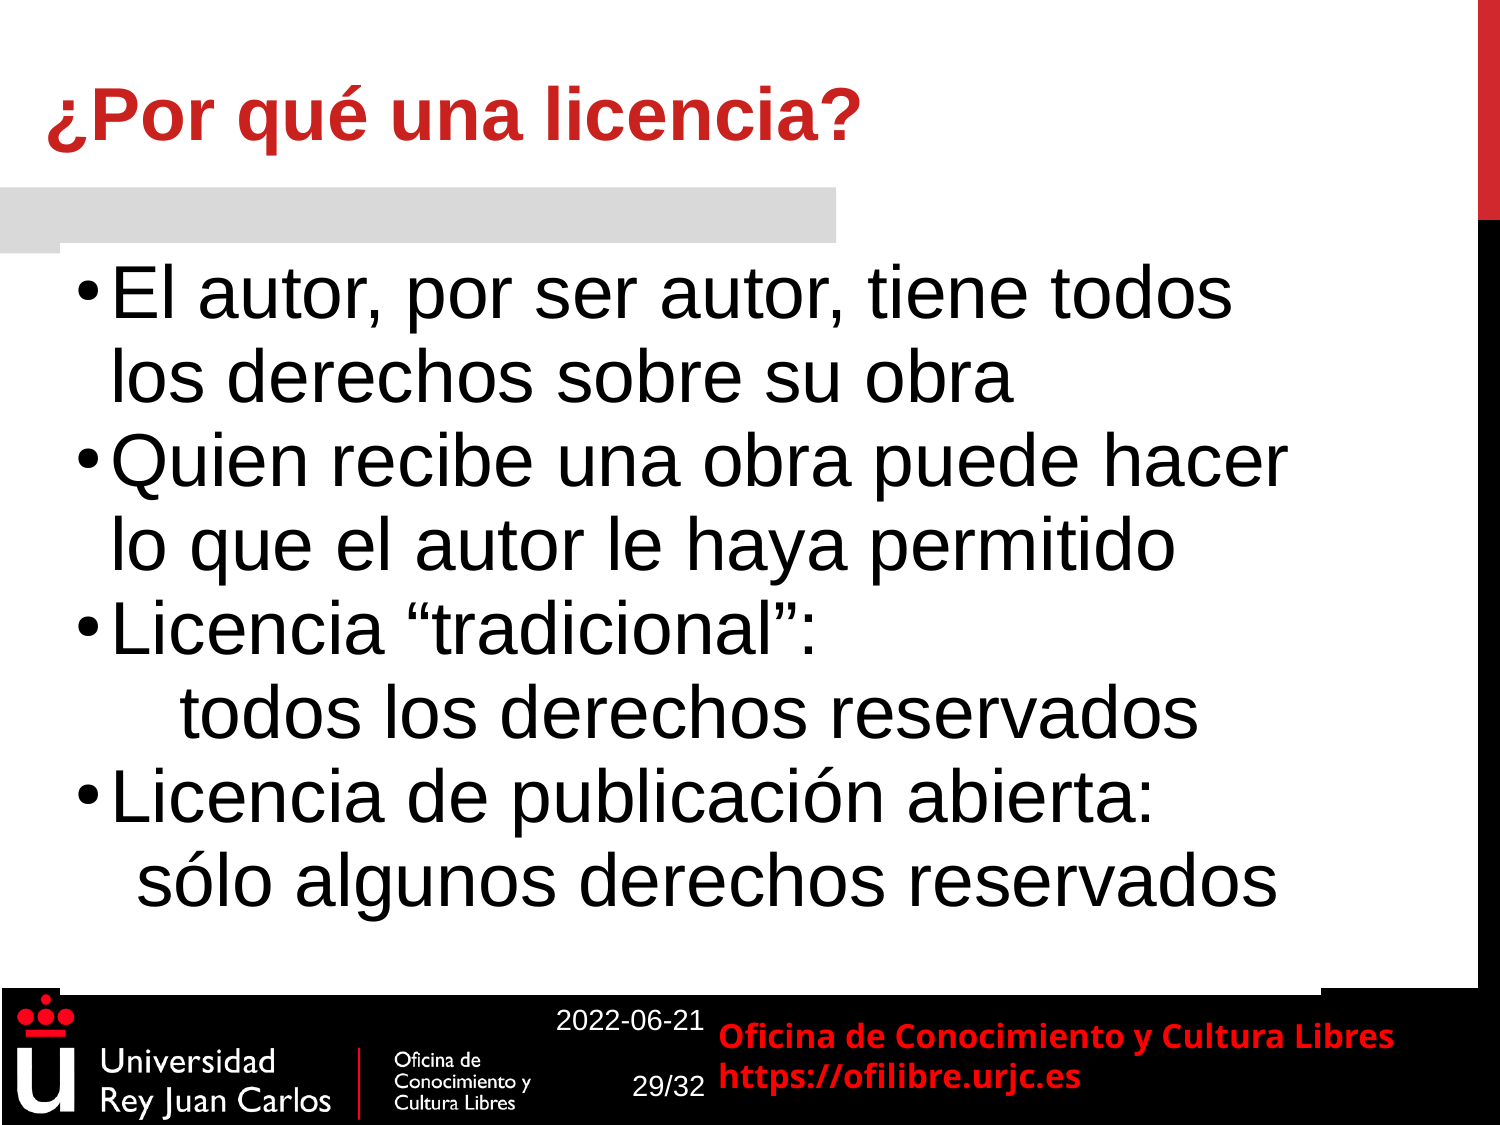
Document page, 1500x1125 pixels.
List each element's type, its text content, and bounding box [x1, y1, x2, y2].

title [75, 7, 1425, 196]
text_box ¿Por qué una licencia? [30, 64, 1306, 248]
picture [17, 994, 531, 1120]
text_box El autor, por ser autor, tiene todos los derechos sobre su obra Quien recibe una obra puede hacer lo que el autor le haya permitido Licencia “tradicional”: todos los derechos reservados Licencia de publicación abierta: sólo algunos derechos reservados [60, 243, 1321, 995]
